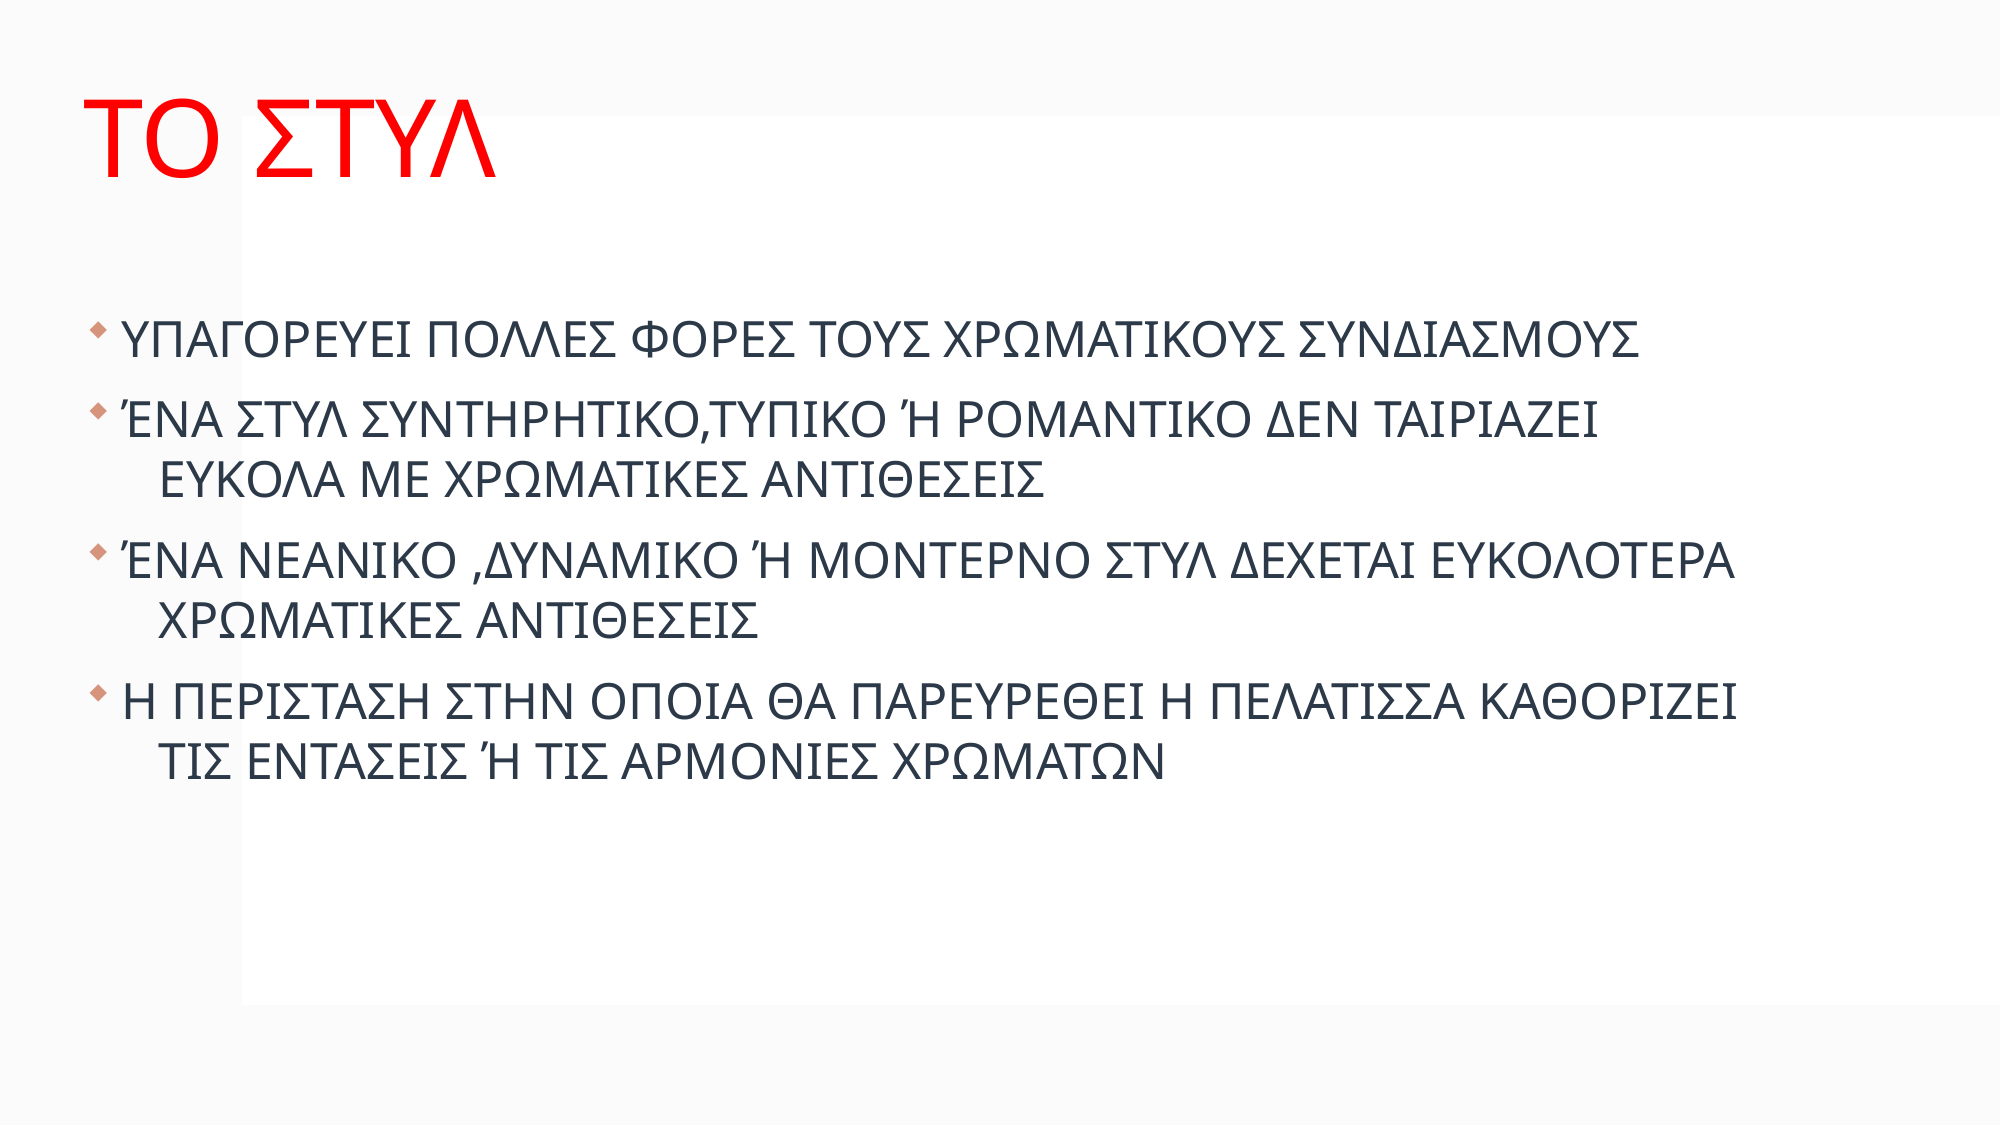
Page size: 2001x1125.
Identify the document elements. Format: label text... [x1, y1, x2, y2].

title ΤΟ ΣΤΥΛ [68, 59, 716, 226]
list ΥΠΑΓΟΡΕΥΕΙ ΠΟΛΛΕΣ ΦΟΡΕΣ ΤΟΥΣ ΧΡΩΜΑΤΙΚΟΥΣ ΣΥΝΔΙΑΣΜΟΥΣ ΈΝΑ ΣΤΥΛ ΣΥΝΤΗΡΗΤΙΚΟ,ΤΥΠΙΚΟ Ή ΡΟΜΑΝΤΙΚΟ ΔΕΝ ΤΑΙΡΙΑΖΕΙ ΕΥΚΟΛΑ ΜΕ ΧΡΩΜΑΤΙΚΕΣ ΑΝΤΙΘΕΣΕΙΣ ΈΝΑ ΝΕΑΝΙΚΟ ,ΔΥΝΑΜΙΚΟ Ή ΜΟΝΤΕΡΝΟ ΣΤΥΛ ΔΕΧΕΤΑΙ ΕΥΚΟΛΟΤΕΡΑ ΧΡΩΜΑΤΙΚΕΣ ΑΝΤΙΘΕΣΕΙΣ Η ΠΕΡΙΣΤΑΣΗ ΣΤΗΝ ΟΠΟΙΑ ΘΑ ΠΑΡΕΥΡΕΘΕΙ Η ΠΕΛΑΤΙΣΣΑ ΚΑΘΟΡΙΖΕΙ ΤΙΣ ΕΝΤΑΣΕΙΣ Ή ΤΙΣ ΑΡΜΟΝΙΕΣ ΧΡΩΜΑΤΩΝ [68, 299, 1799, 990]
